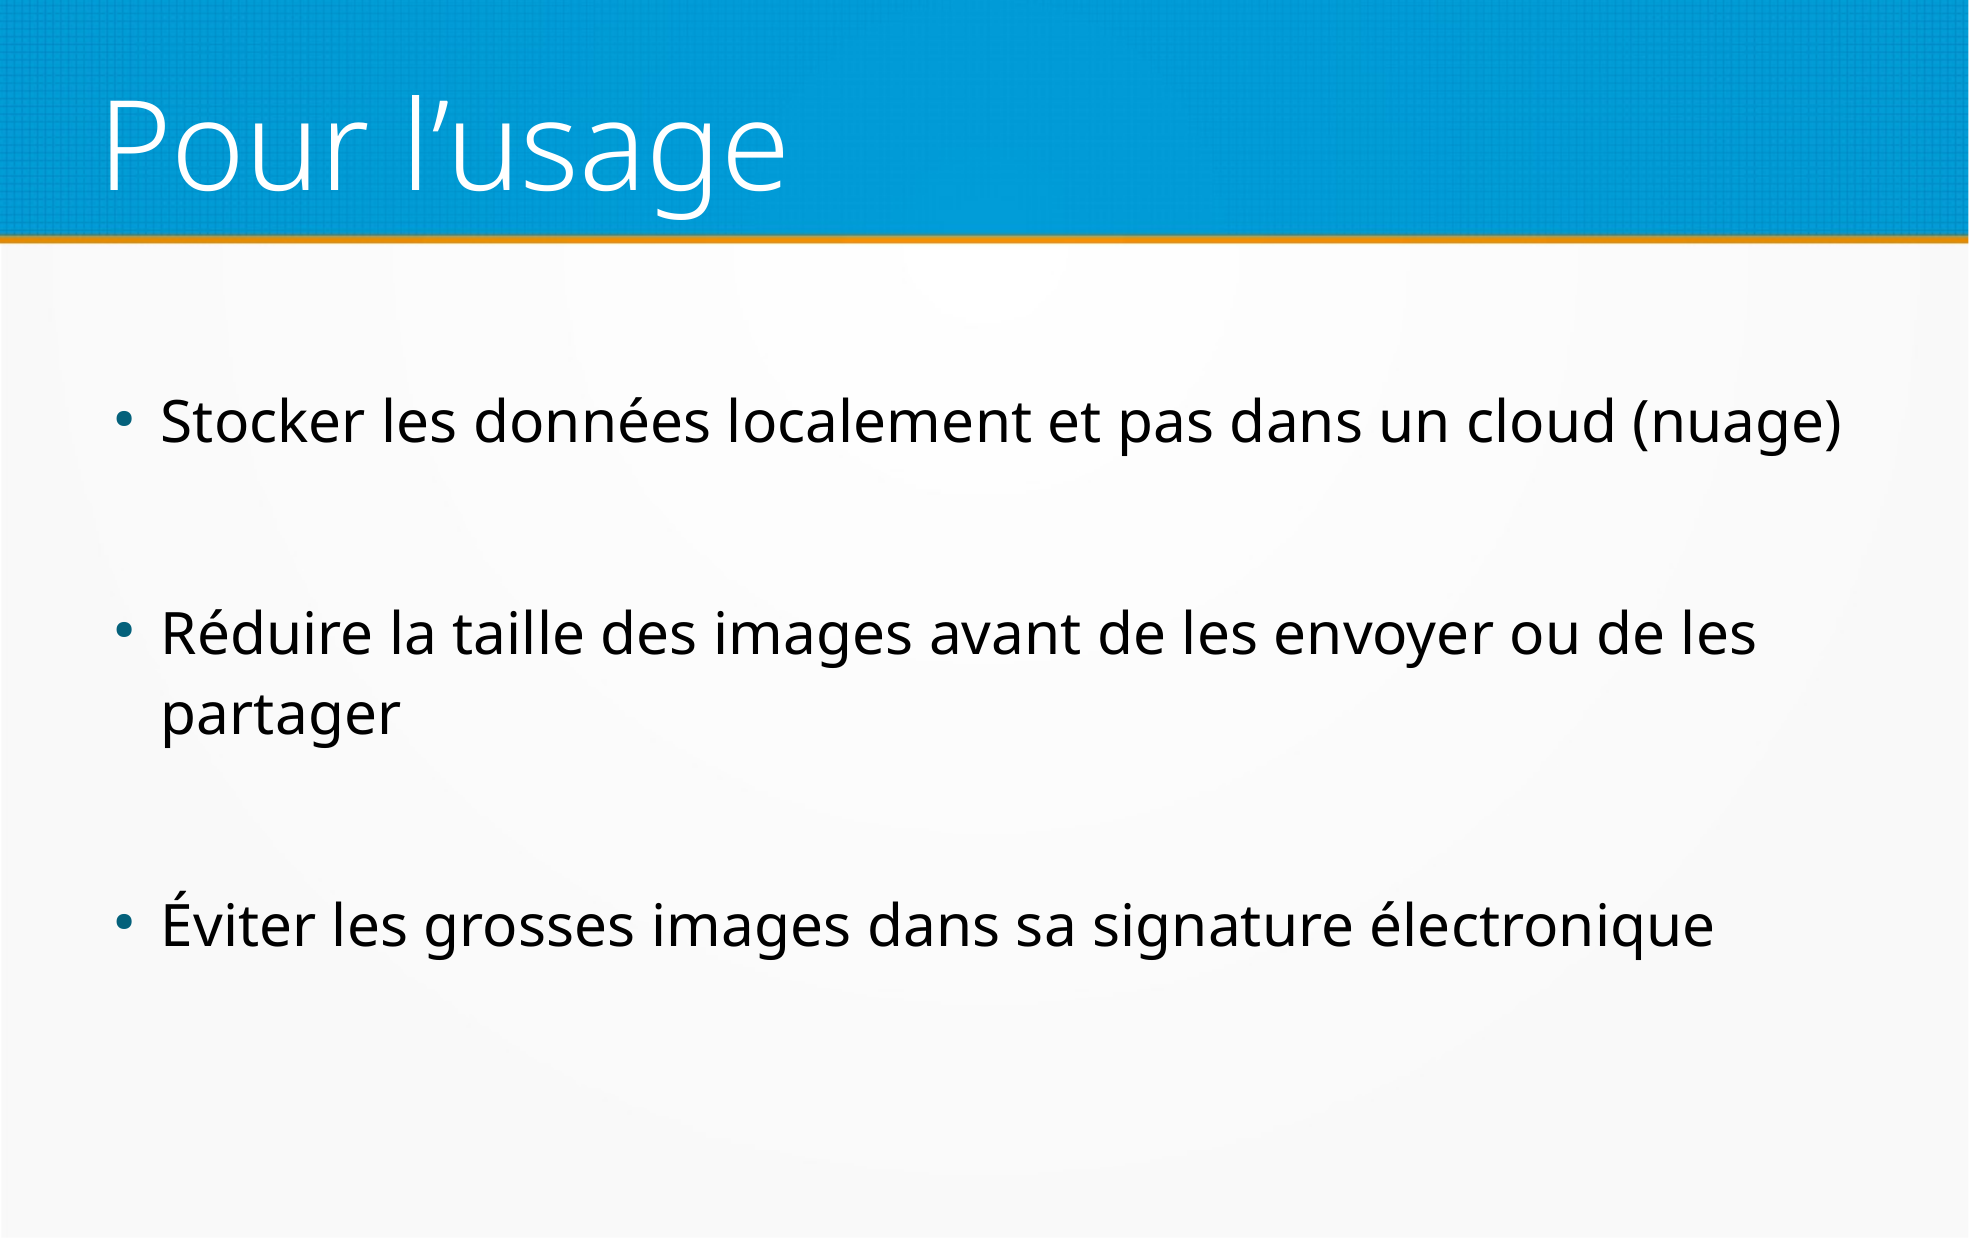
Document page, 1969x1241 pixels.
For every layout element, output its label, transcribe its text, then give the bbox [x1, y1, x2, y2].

list Stocker les données localement et pas dans un cloud (nuage) Réduire la taille des images avant de les envoyer ou de les partager Éviter les grosses images dans sa signature électronique [98, 274, 1861, 1040]
picture [0, 233, 1969, 1241]
title Pour l’usage [98, 19, 1870, 227]
